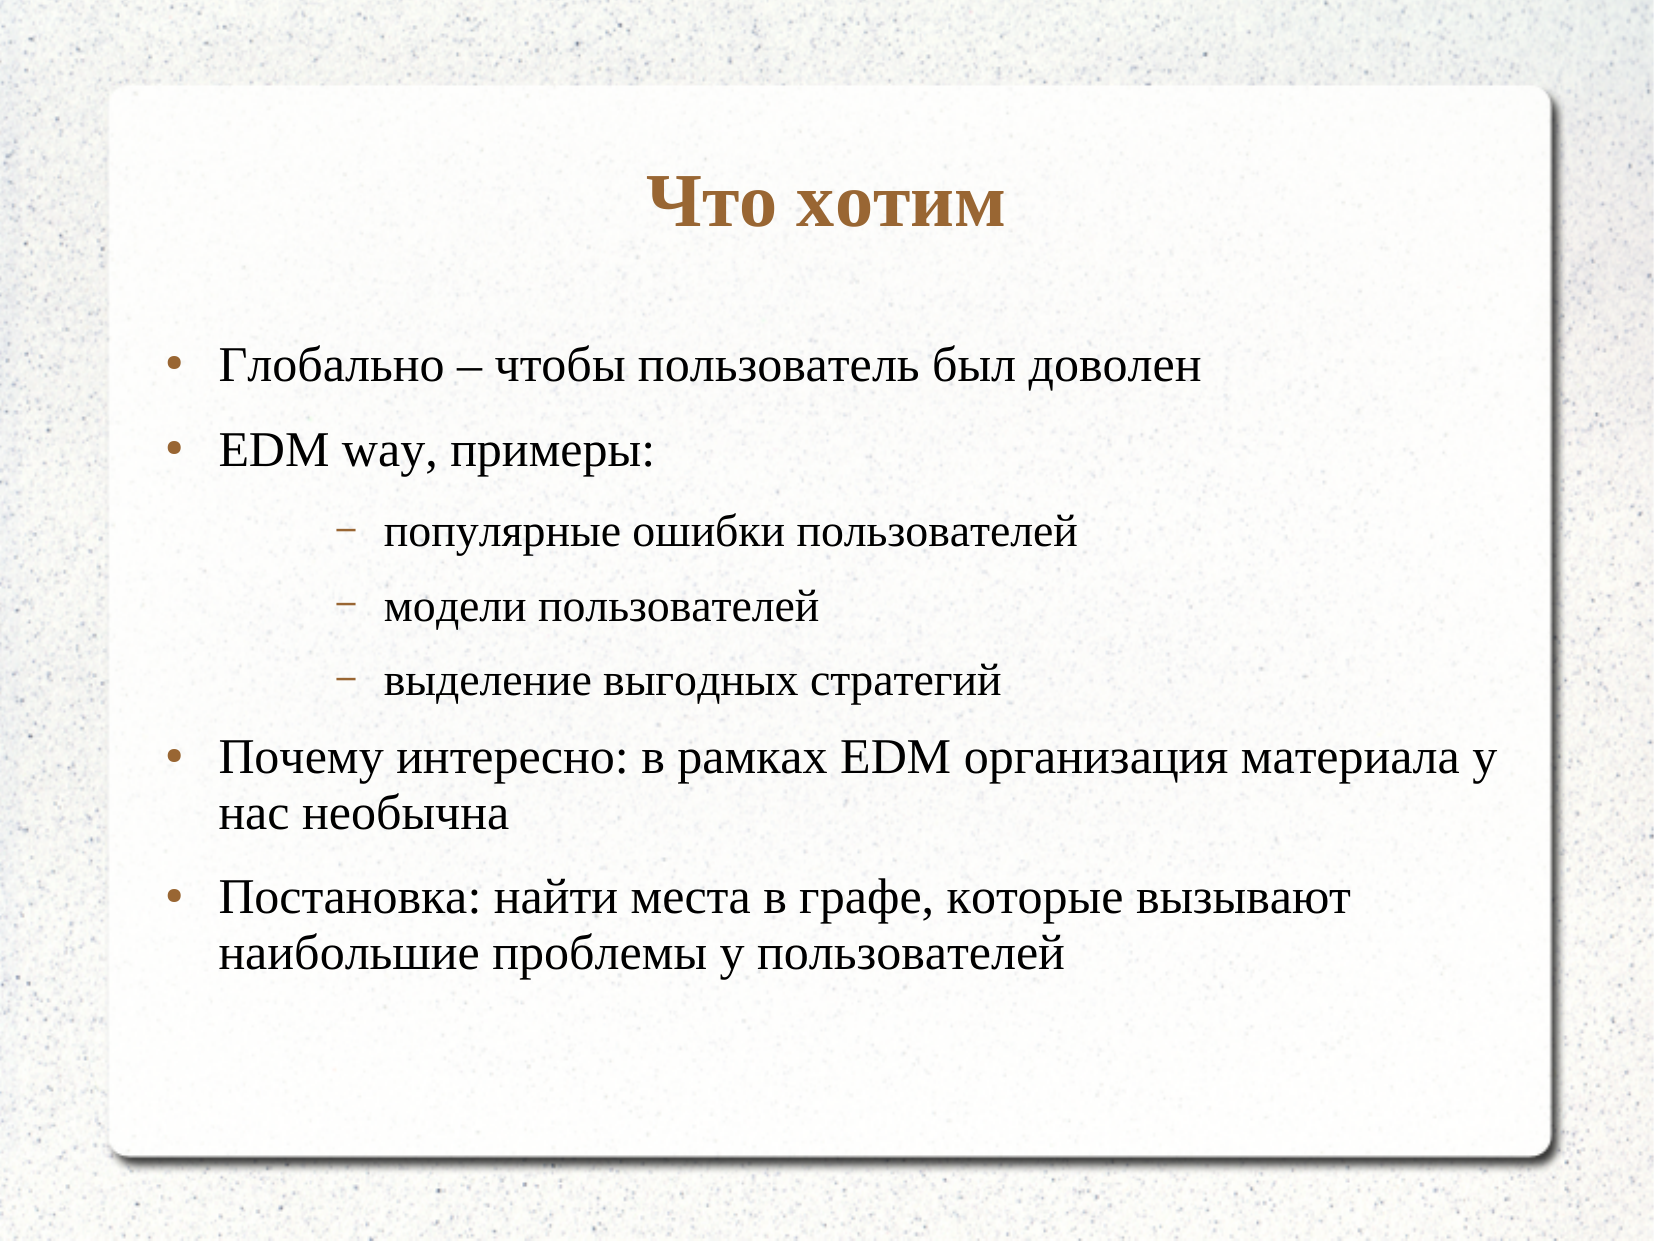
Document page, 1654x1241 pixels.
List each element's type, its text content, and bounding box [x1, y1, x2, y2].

title Что хотим [118, 96, 1536, 304]
picture [0, 0, 1654, 1241]
list Глобально – чтобы пользователь был доволен EDM way, примеры: популярные ошибки пользователей модели пользователей выделение выгодных стратегий Почему интересно: в рамках EDM организация материала у нас необычна Постановка: найти места в графе, которые вызывают наибольшие проблемы у пользователей [147, 336, 1506, 1056]
